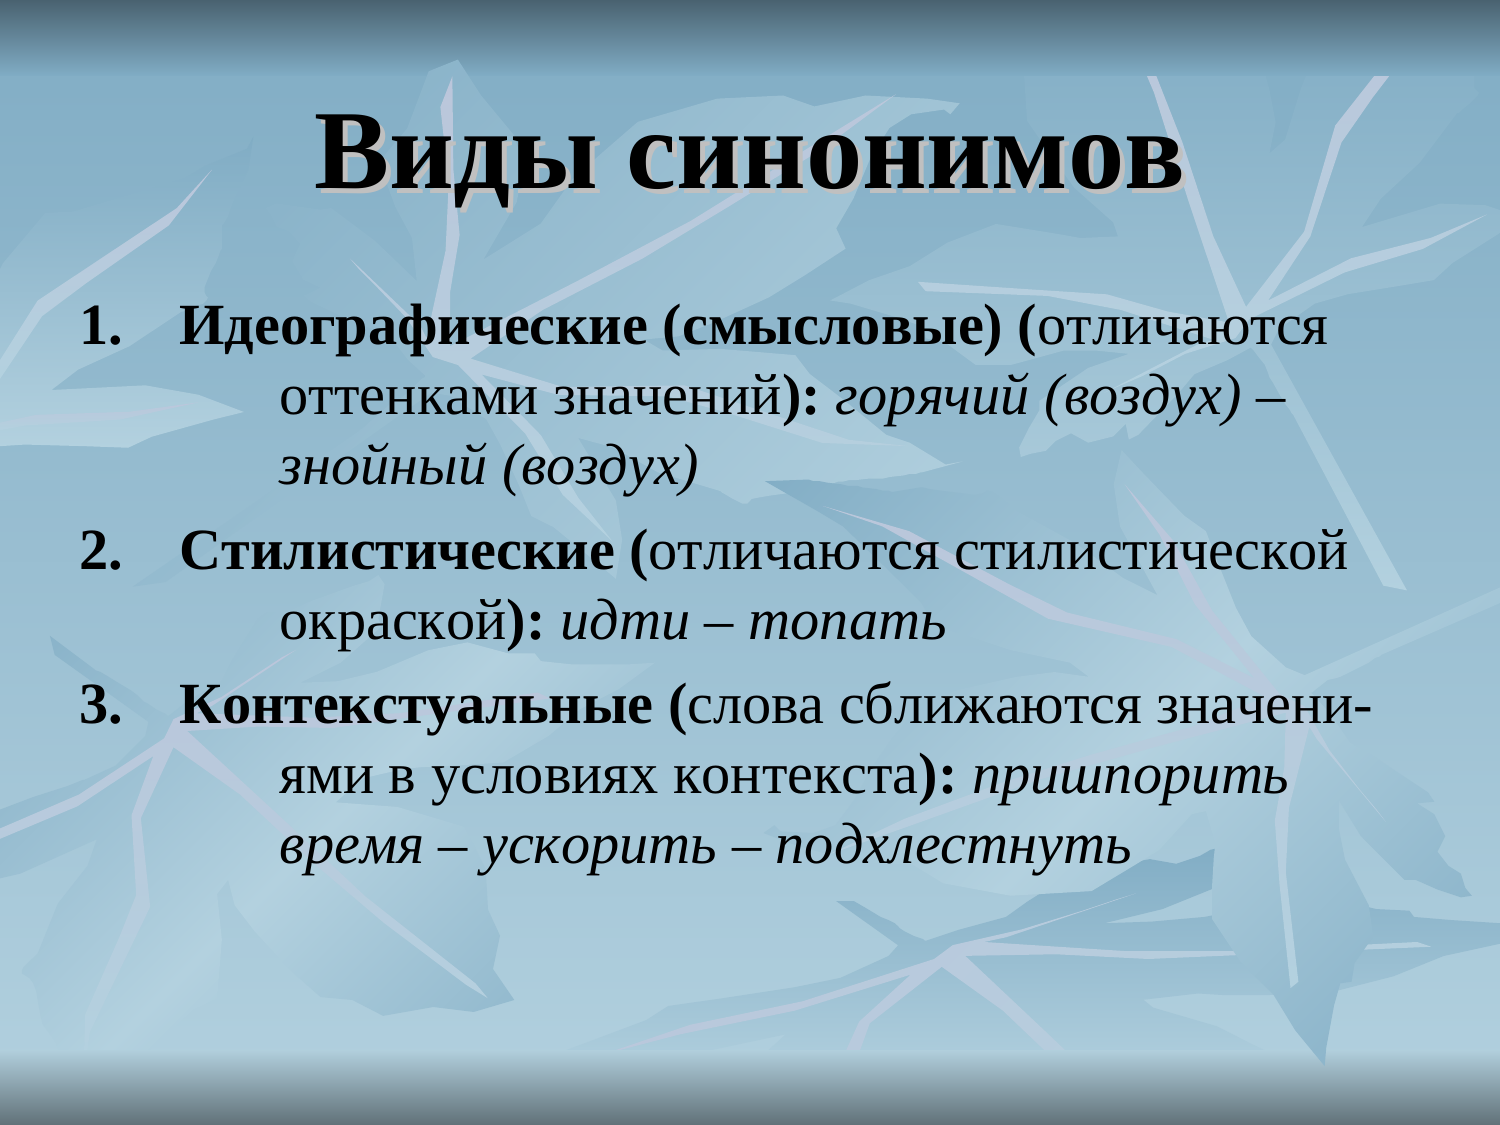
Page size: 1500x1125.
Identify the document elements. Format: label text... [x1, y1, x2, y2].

title Виды синонимов [53, 66, 1447, 221]
subtitle Идеографические (смысловые) (отличаются оттенками значений): горячий (воздух) – знойный (воздух) Стилистические (отличаются стилистической окраской): идти – топать Контекстуальные (слова сближаются значени-ями в условиях контекста): пришпорить время – ускорить – подхлестнуть [64, 278, 1436, 1047]
